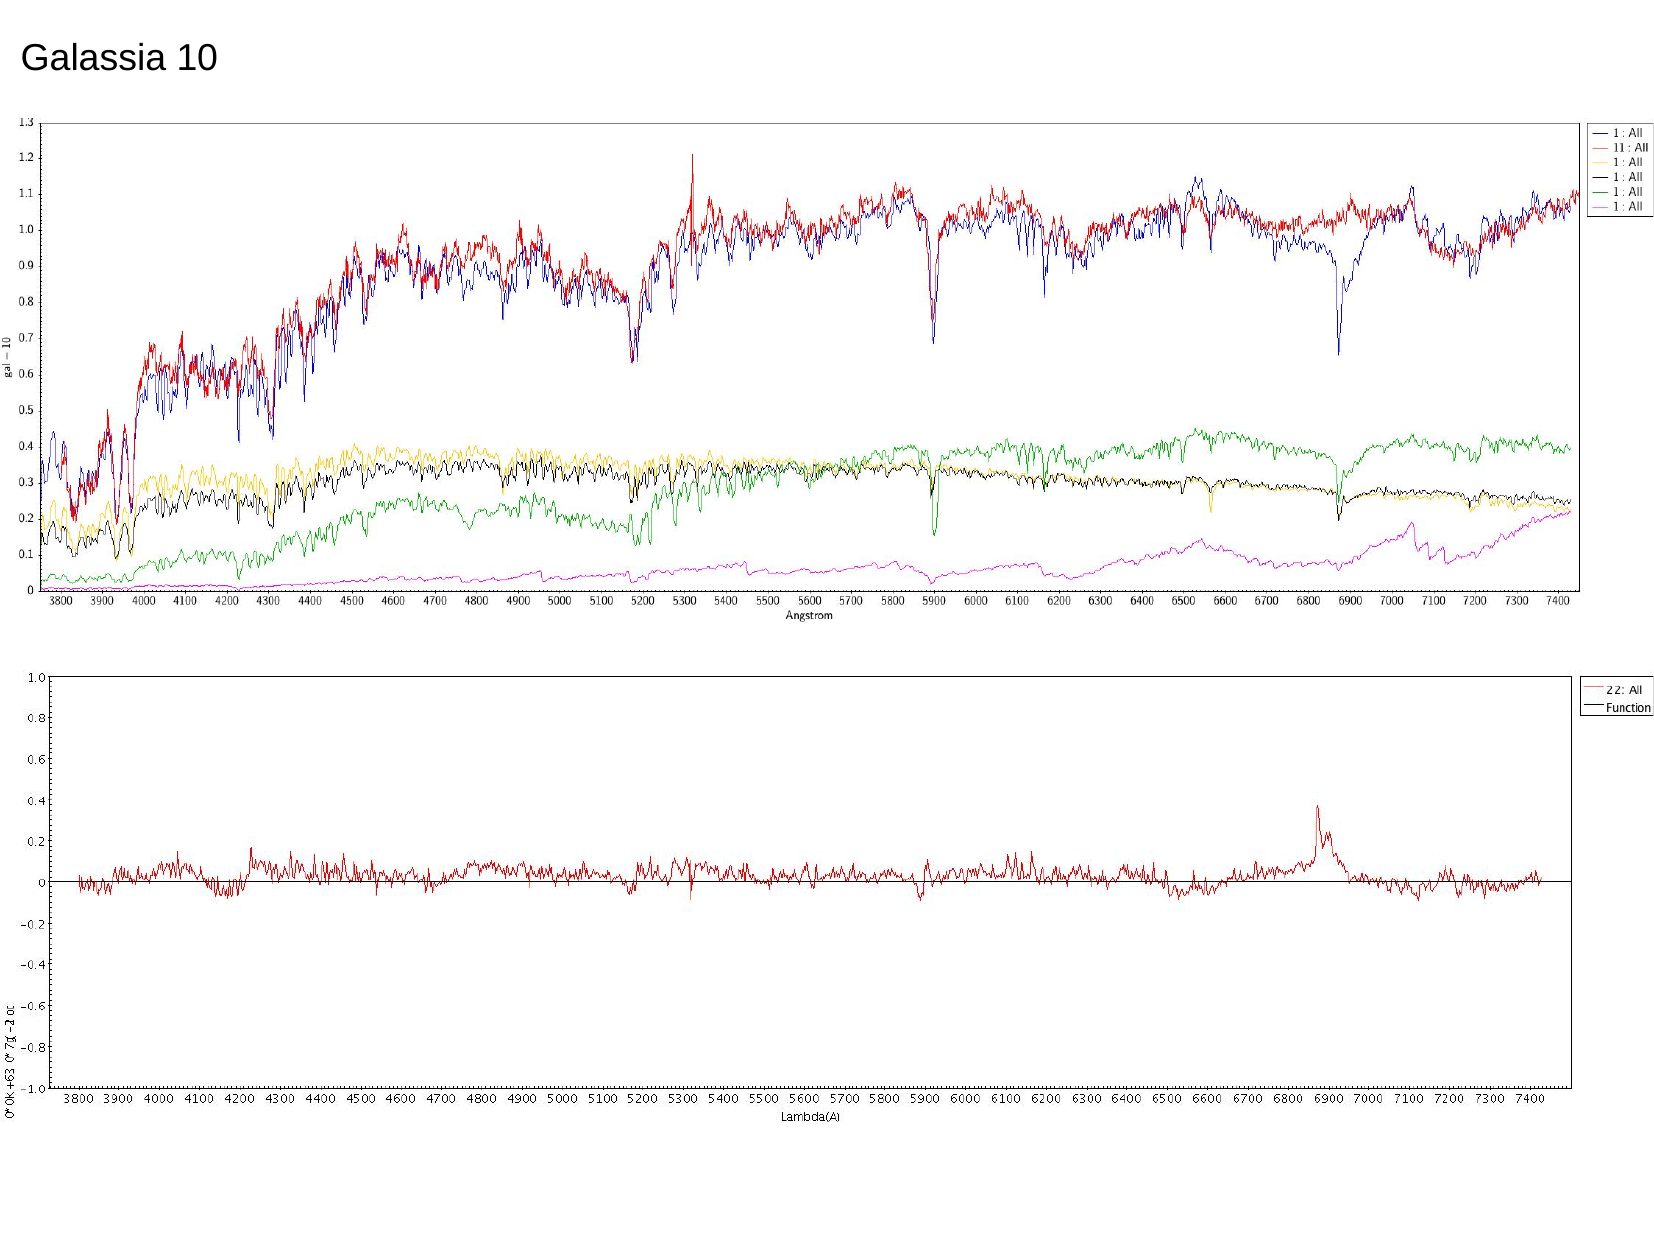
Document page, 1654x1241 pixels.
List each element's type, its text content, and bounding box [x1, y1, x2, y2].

picture [0, 118, 1654, 624]
text_box Galassia 10 [0, 23, 1654, 93]
picture [0, 670, 1654, 1123]
